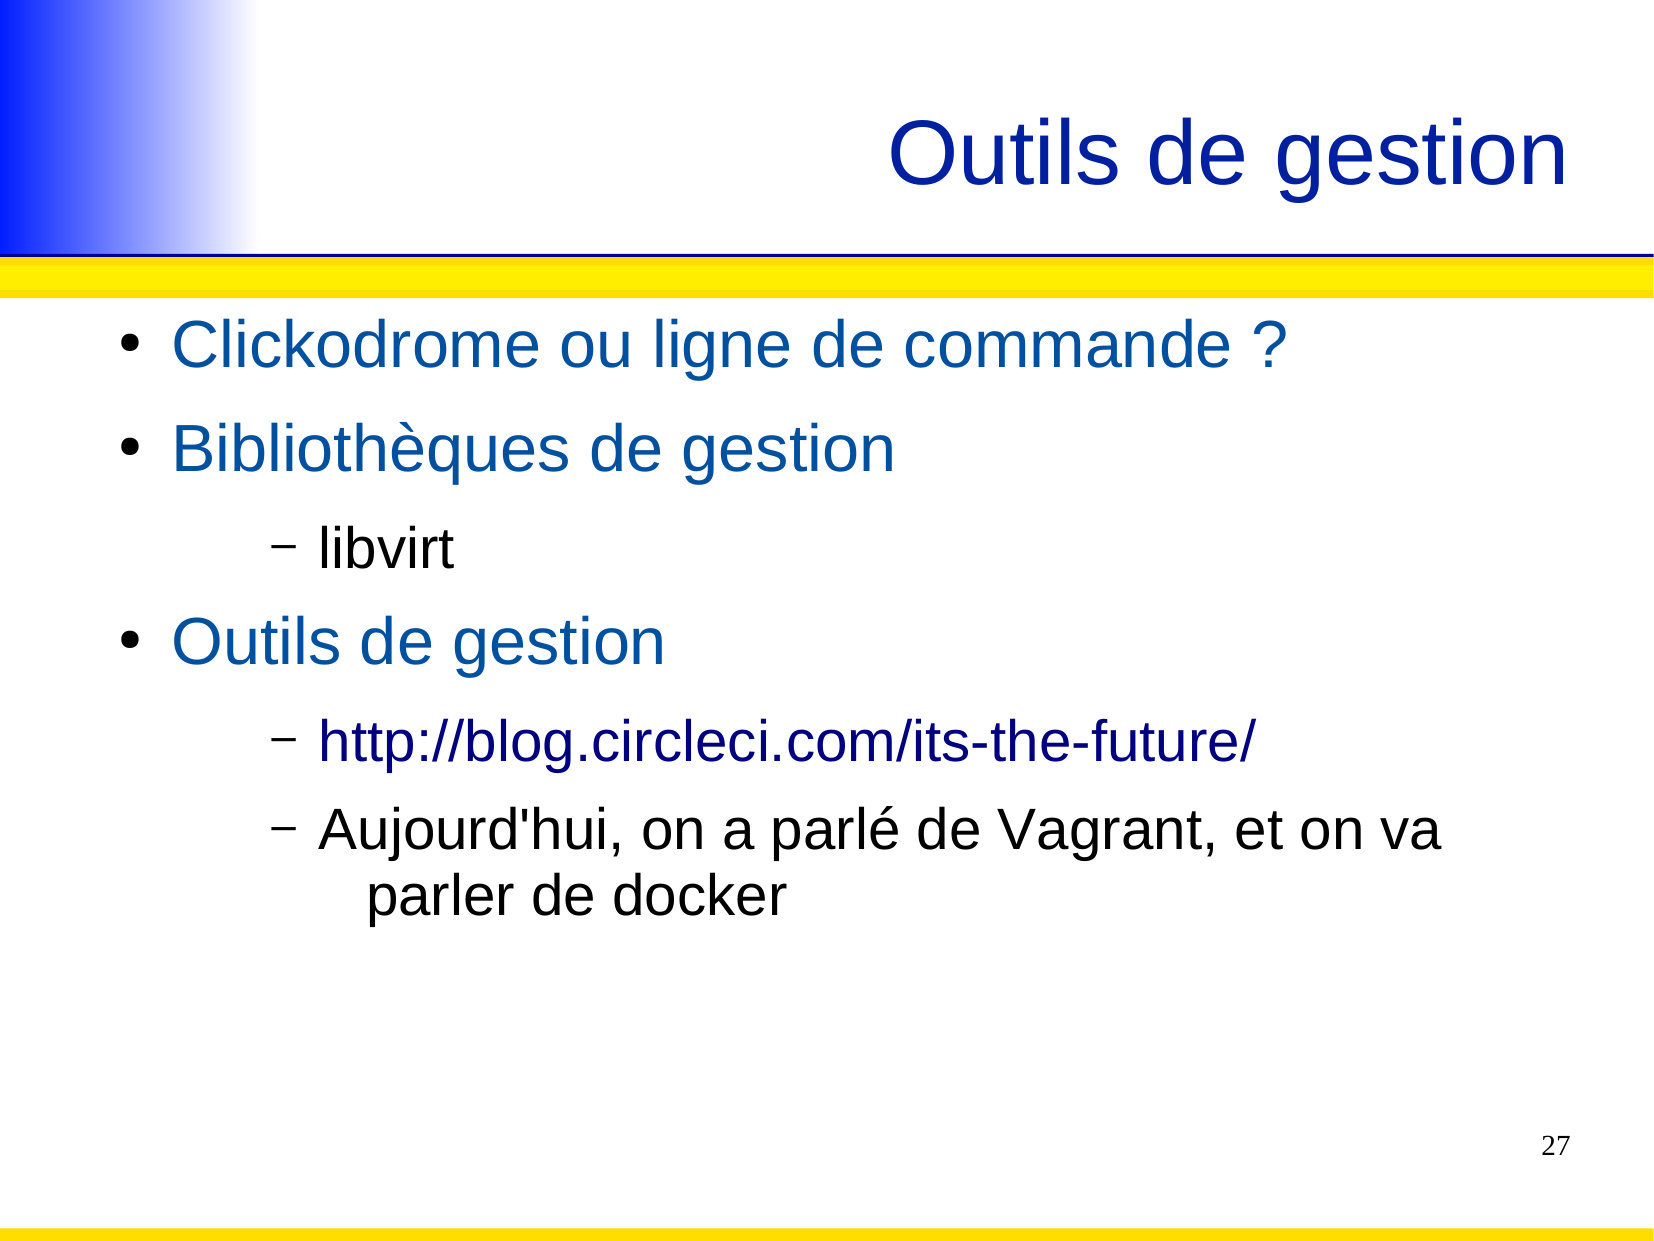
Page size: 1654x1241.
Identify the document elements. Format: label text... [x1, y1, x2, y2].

list Clickodrome ou ligne de commande ? Bibliothèques de gestion libvirt Outils de gestion http://blog.circleci.com/its-the-future/ Aujourd'hui, on a parlé de Vagrant, et on va parler de docker [82, 307, 1571, 1126]
title Outils de gestion [372, 49, 1571, 257]
